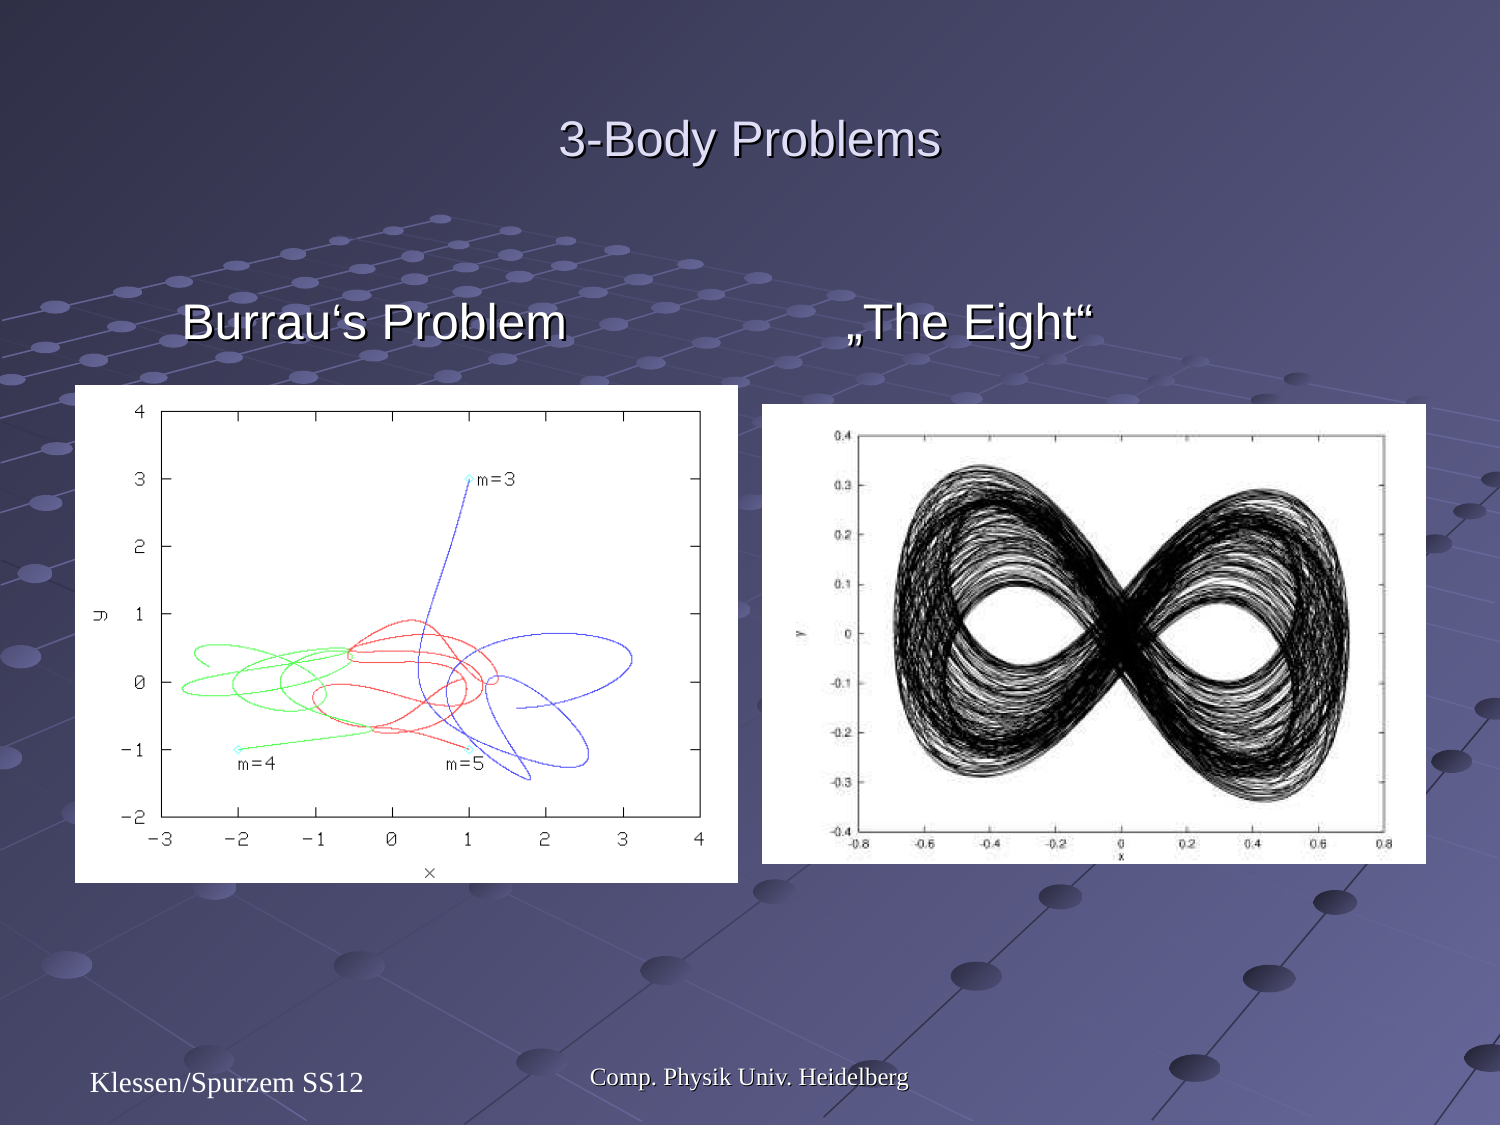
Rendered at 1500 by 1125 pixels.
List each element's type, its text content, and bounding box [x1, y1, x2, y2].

picture [75, 385, 738, 883]
text_box Burrau‘s Problem „The Eight“ [166, 281, 1124, 358]
picture [762, 404, 1426, 864]
title 3-Body Problems [75, 45, 1426, 233]
